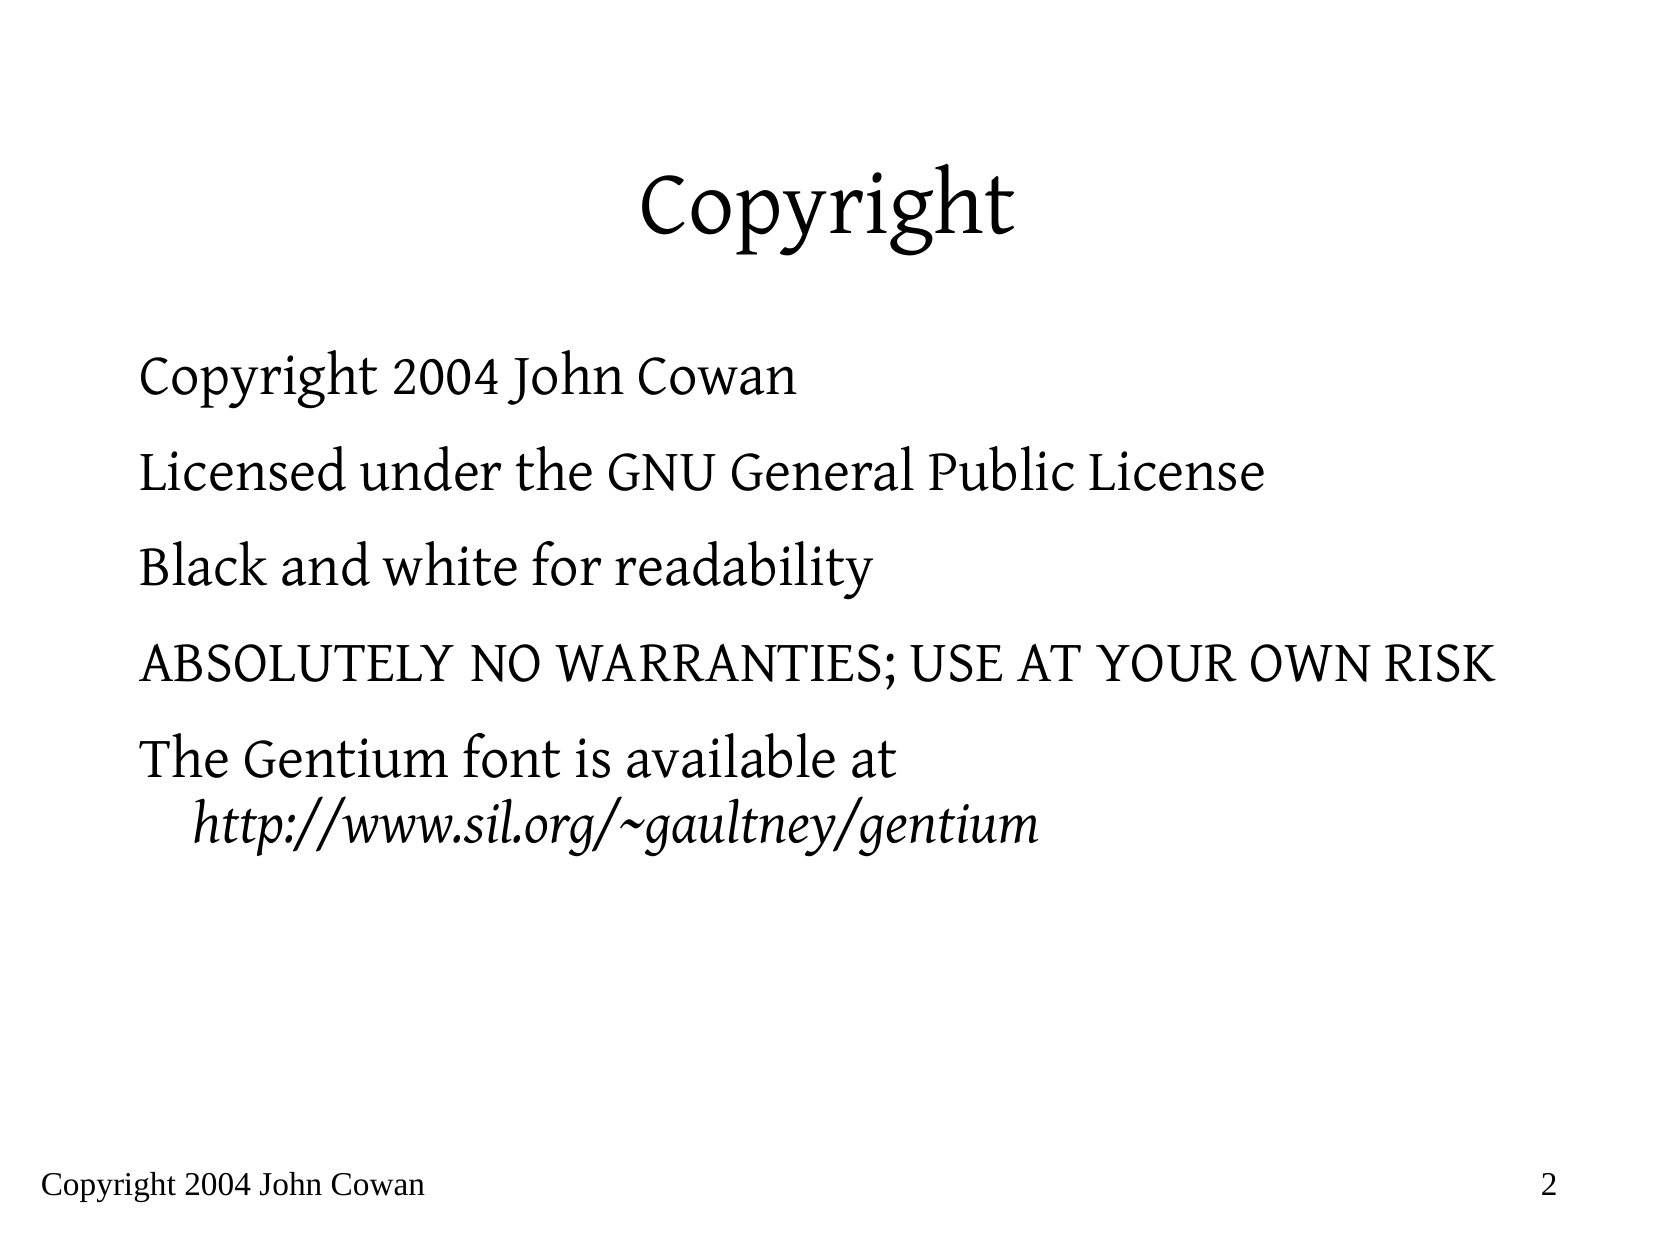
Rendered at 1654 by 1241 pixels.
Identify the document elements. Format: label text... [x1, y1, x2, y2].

list Copyright 2004 John Cowan Licensed under the GNU General Public License Black and white for readability ABSOLUTELY NO WARRANTIES; USE AT YOUR OWN RISK The Gentium font is available at http://www.sil.org/~gaultney/gentium [121, 344, 1534, 1127]
title Copyright [121, 102, 1534, 311]
